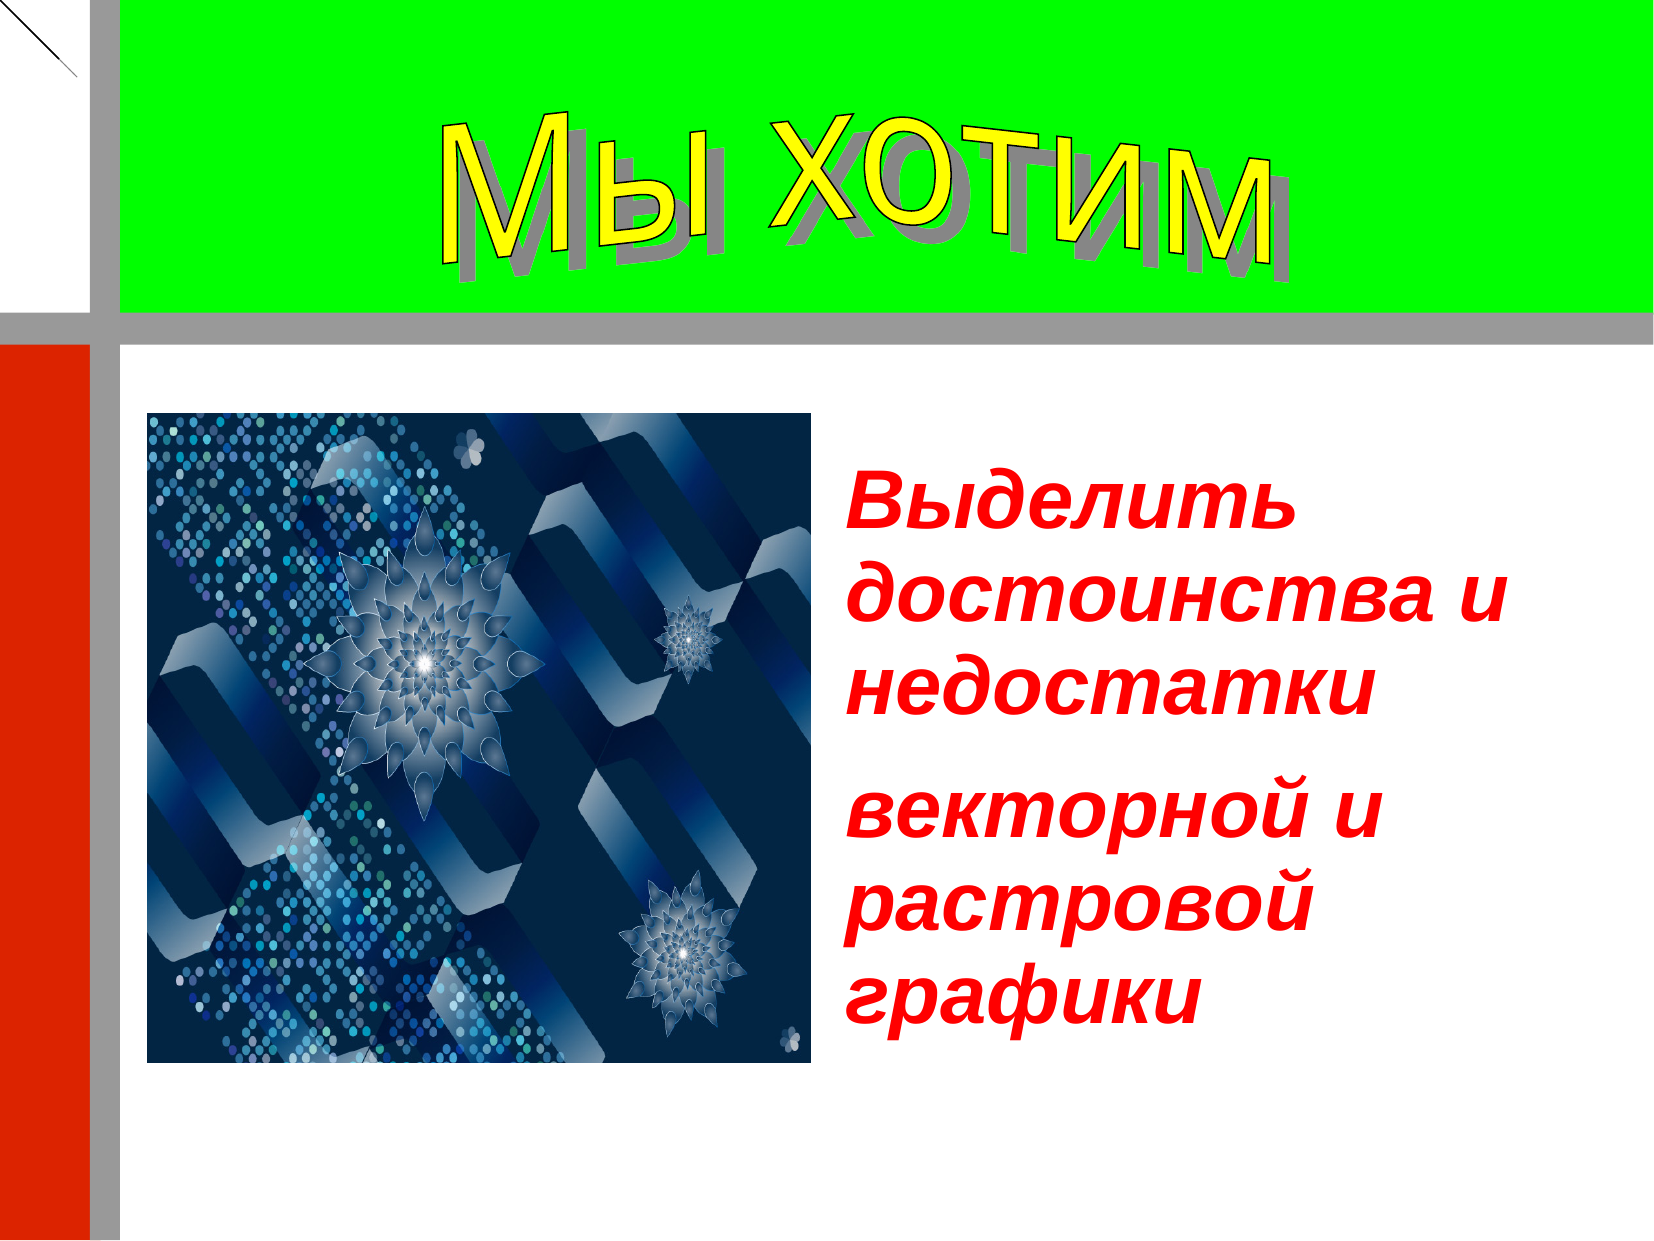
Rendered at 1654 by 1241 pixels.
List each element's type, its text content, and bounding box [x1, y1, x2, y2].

text_box Мы хотим [769, 113, 856, 227]
text_box Мы хотим [1056, 136, 1140, 250]
list Выделить достоинства и недостатки векторной и растровой графики [845, 331, 1535, 1150]
text_box Мы хотим [690, 130, 706, 236]
text_box Мы хотим [1169, 148, 1270, 264]
text_box Мы хотим [599, 140, 675, 247]
text_box Мы хотим [864, 117, 952, 226]
picture [147, 413, 811, 1063]
text_box Мы хотим [962, 125, 1039, 235]
text_box Мы хотим [442, 111, 568, 264]
